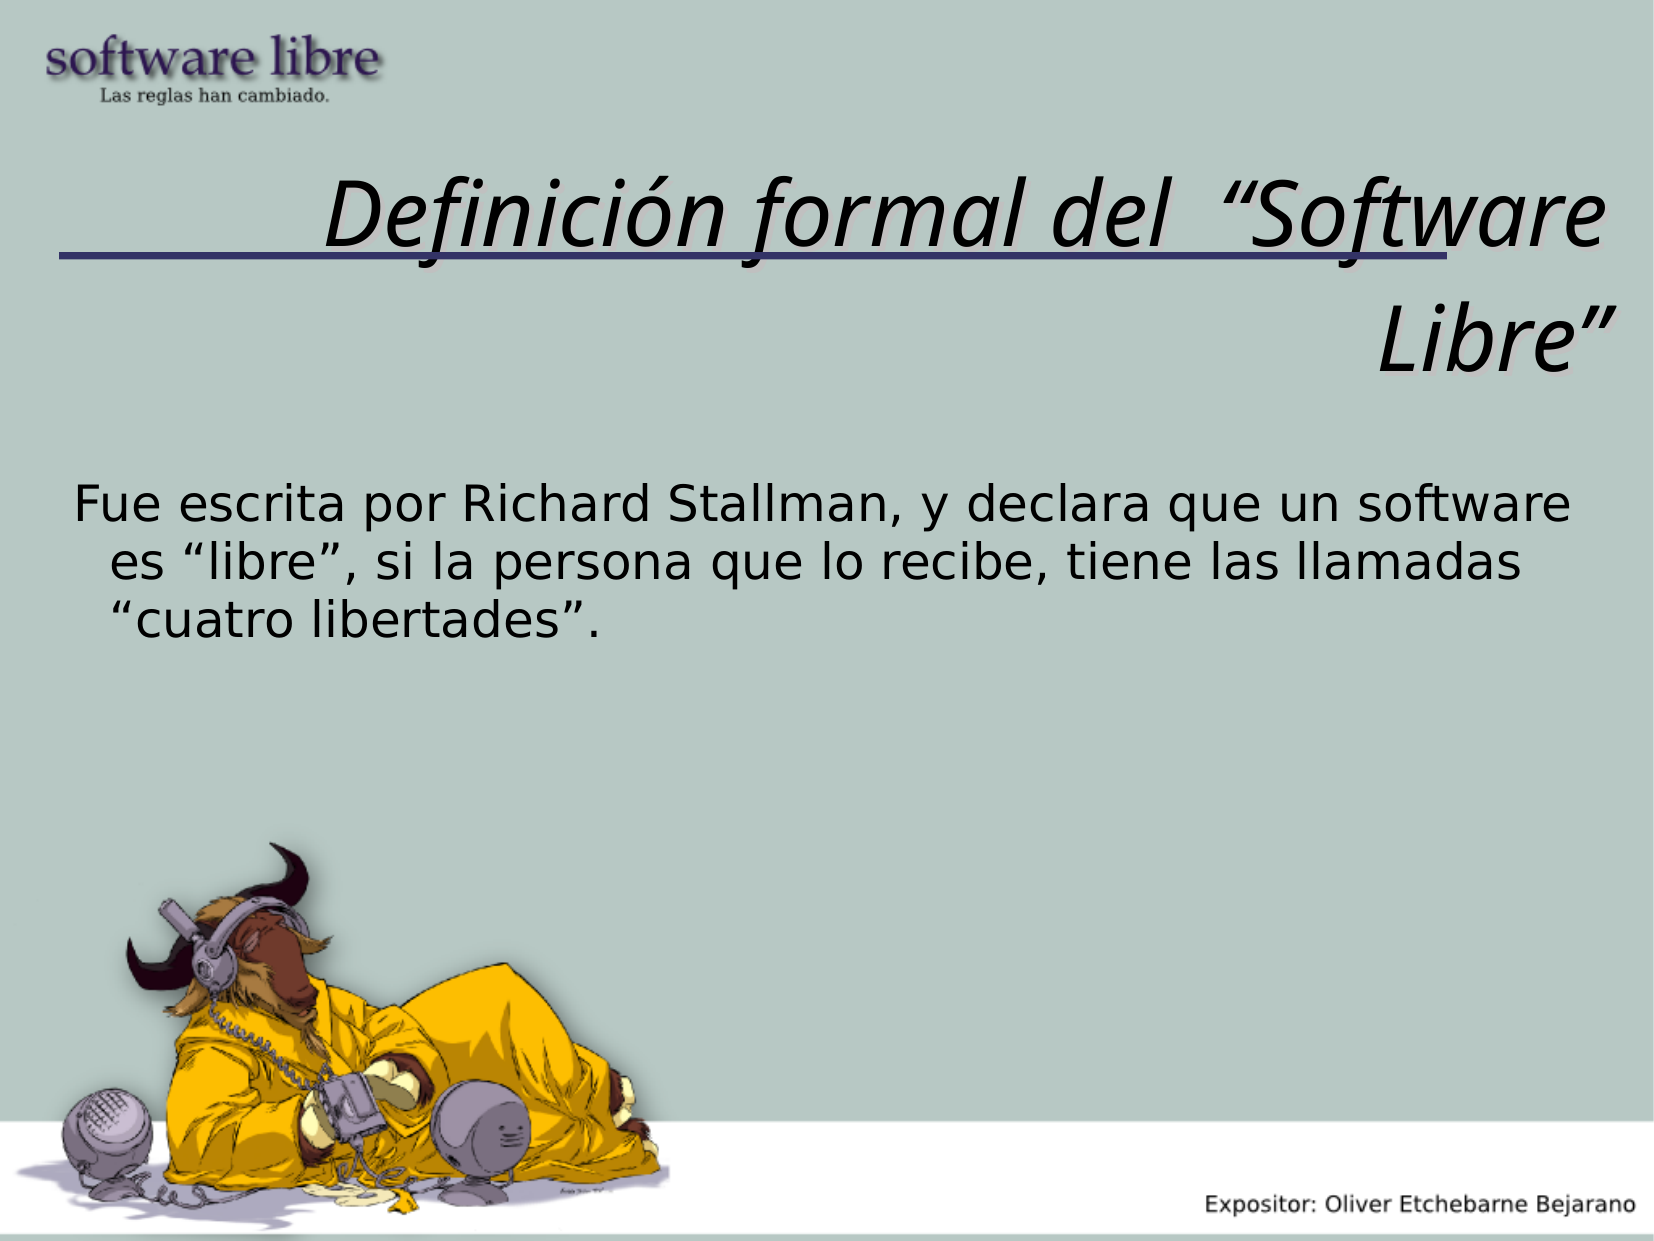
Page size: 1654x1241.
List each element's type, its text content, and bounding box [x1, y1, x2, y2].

text_box Fue escrita por Richard Stallman, y declara que un software es “libre”, si la persona que lo recibe, tiene las llamadas “cuatro libertades”. [59, 467, 1595, 768]
picture [0, 0, 1654, 1241]
text_box Definición formal del “Software Libre” [59, 140, 1625, 266]
text_box [59, 252, 1447, 260]
